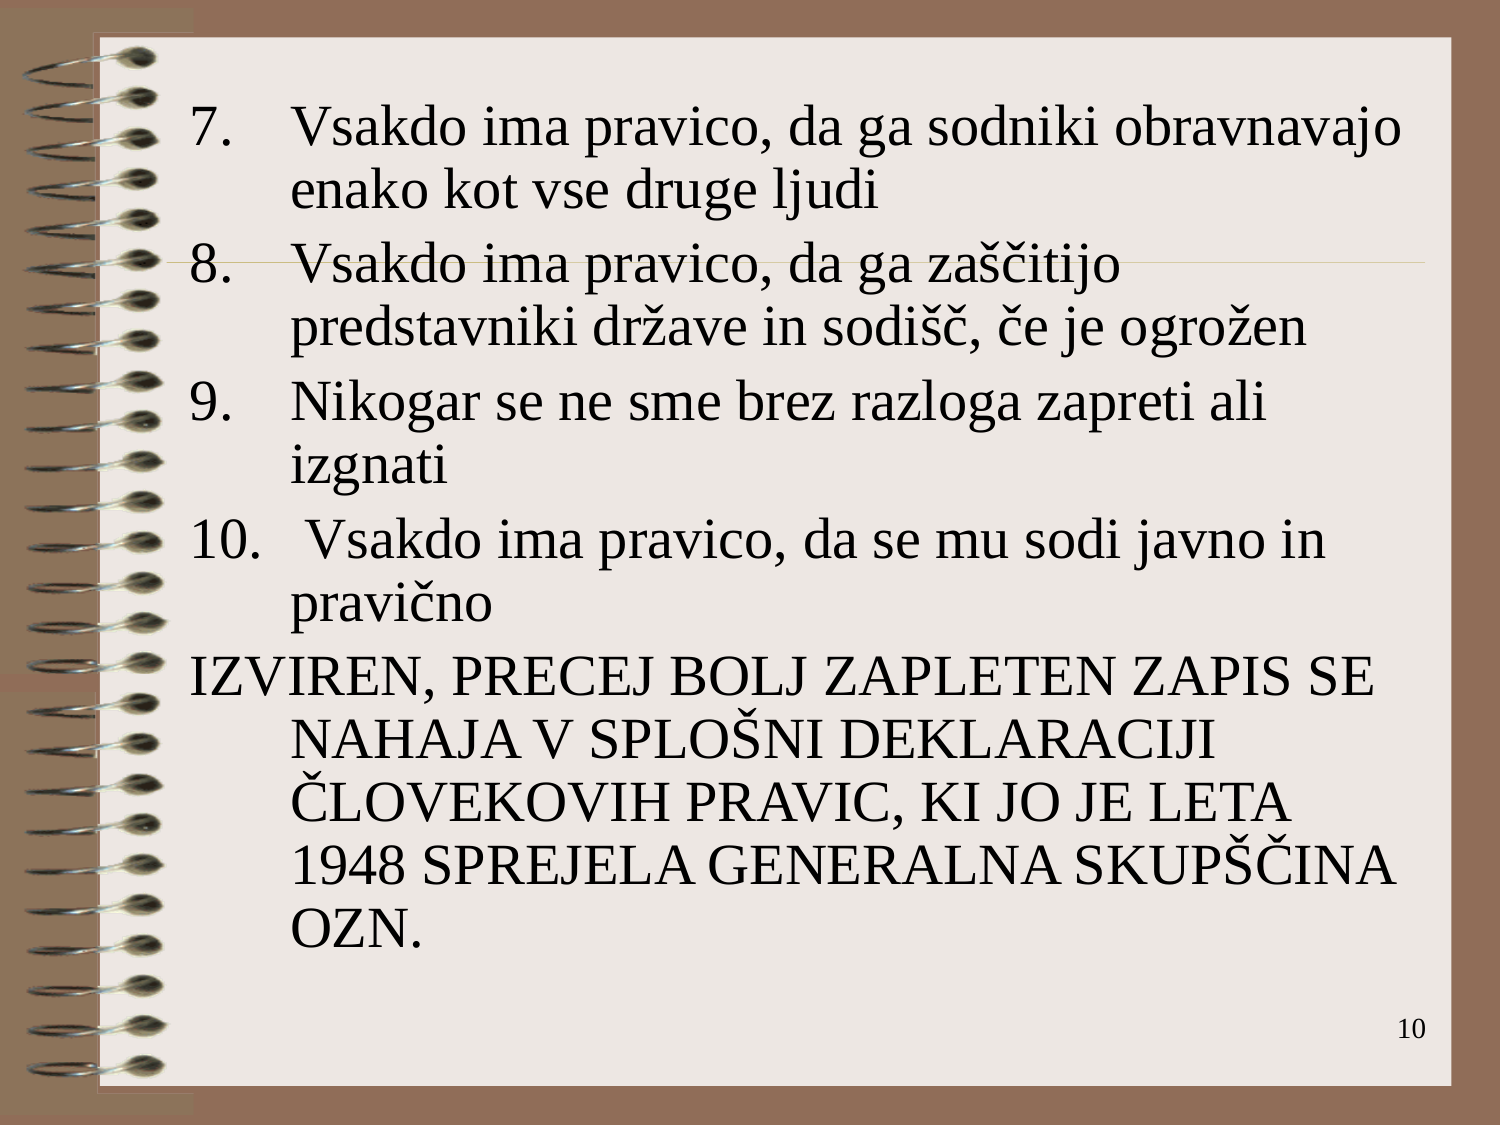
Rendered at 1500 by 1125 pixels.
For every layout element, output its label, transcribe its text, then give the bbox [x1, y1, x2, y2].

picture [0, 8, 194, 674]
slide_number <number> [1128, 1001, 1442, 1077]
picture [0, 692, 194, 1115]
list Vsakdo ima pravico, da ga sodniki obravnavajo enako kot vse druge ljudi Vsakdo ima pravico, da ga zaščitijo predstavniki države in sodišč, če je ogrožen Nikogar se ne sme brez razloga zapreti ali izgnati Vsakdo ima pravico, da se mu sodi javno in pravično IZVIREN, PRECEJ BOLJ ZAPLETEN ZAPIS SE NAHAJA V SPLOŠNI DEKLARACIJI ČLOVEKOVIH PRAVIC, KI JO JE LETA 1948 SPREJELA GENERALNA SKUPŠČINA OZN. [174, 87, 1425, 1000]
